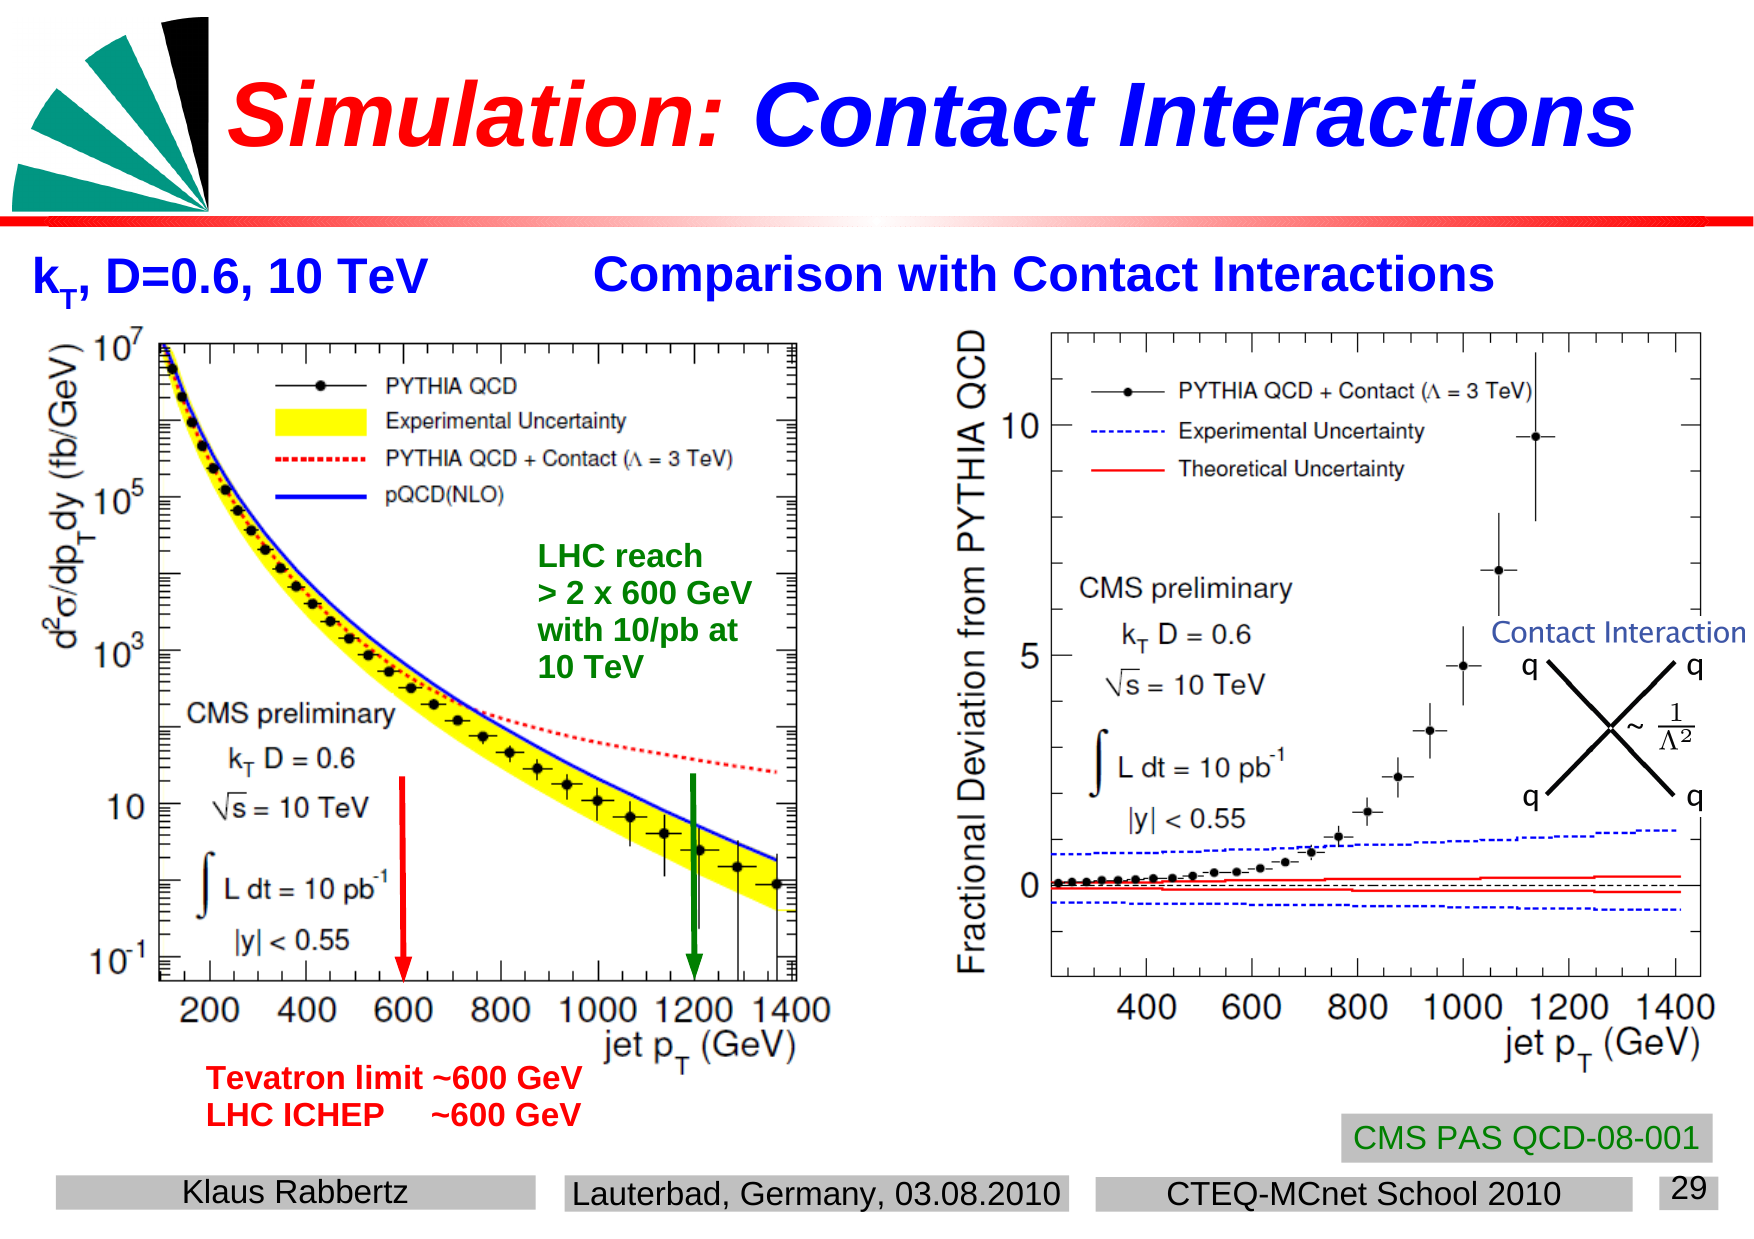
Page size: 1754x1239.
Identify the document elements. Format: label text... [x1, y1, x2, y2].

text_box Tevatron limit ~600 GeV LHC ICHEP ~600 GeV [193, 1053, 595, 1142]
text_box LHC reach > 2 x 600 GeV with 10/pb at 10 TeV [525, 531, 765, 697]
picture [950, 317, 1750, 1081]
picture [12, 17, 209, 214]
picture [40, 319, 838, 1081]
text_box CMS PAS QCD-08-001 [1341, 1113, 1713, 1163]
text_box Comparison with Contact Interactions [581, 239, 1509, 309]
title Simulation: Contact Interactions [212, 28, 1654, 202]
text_box kT, D=0.6, 10 TeV [19, 242, 441, 324]
